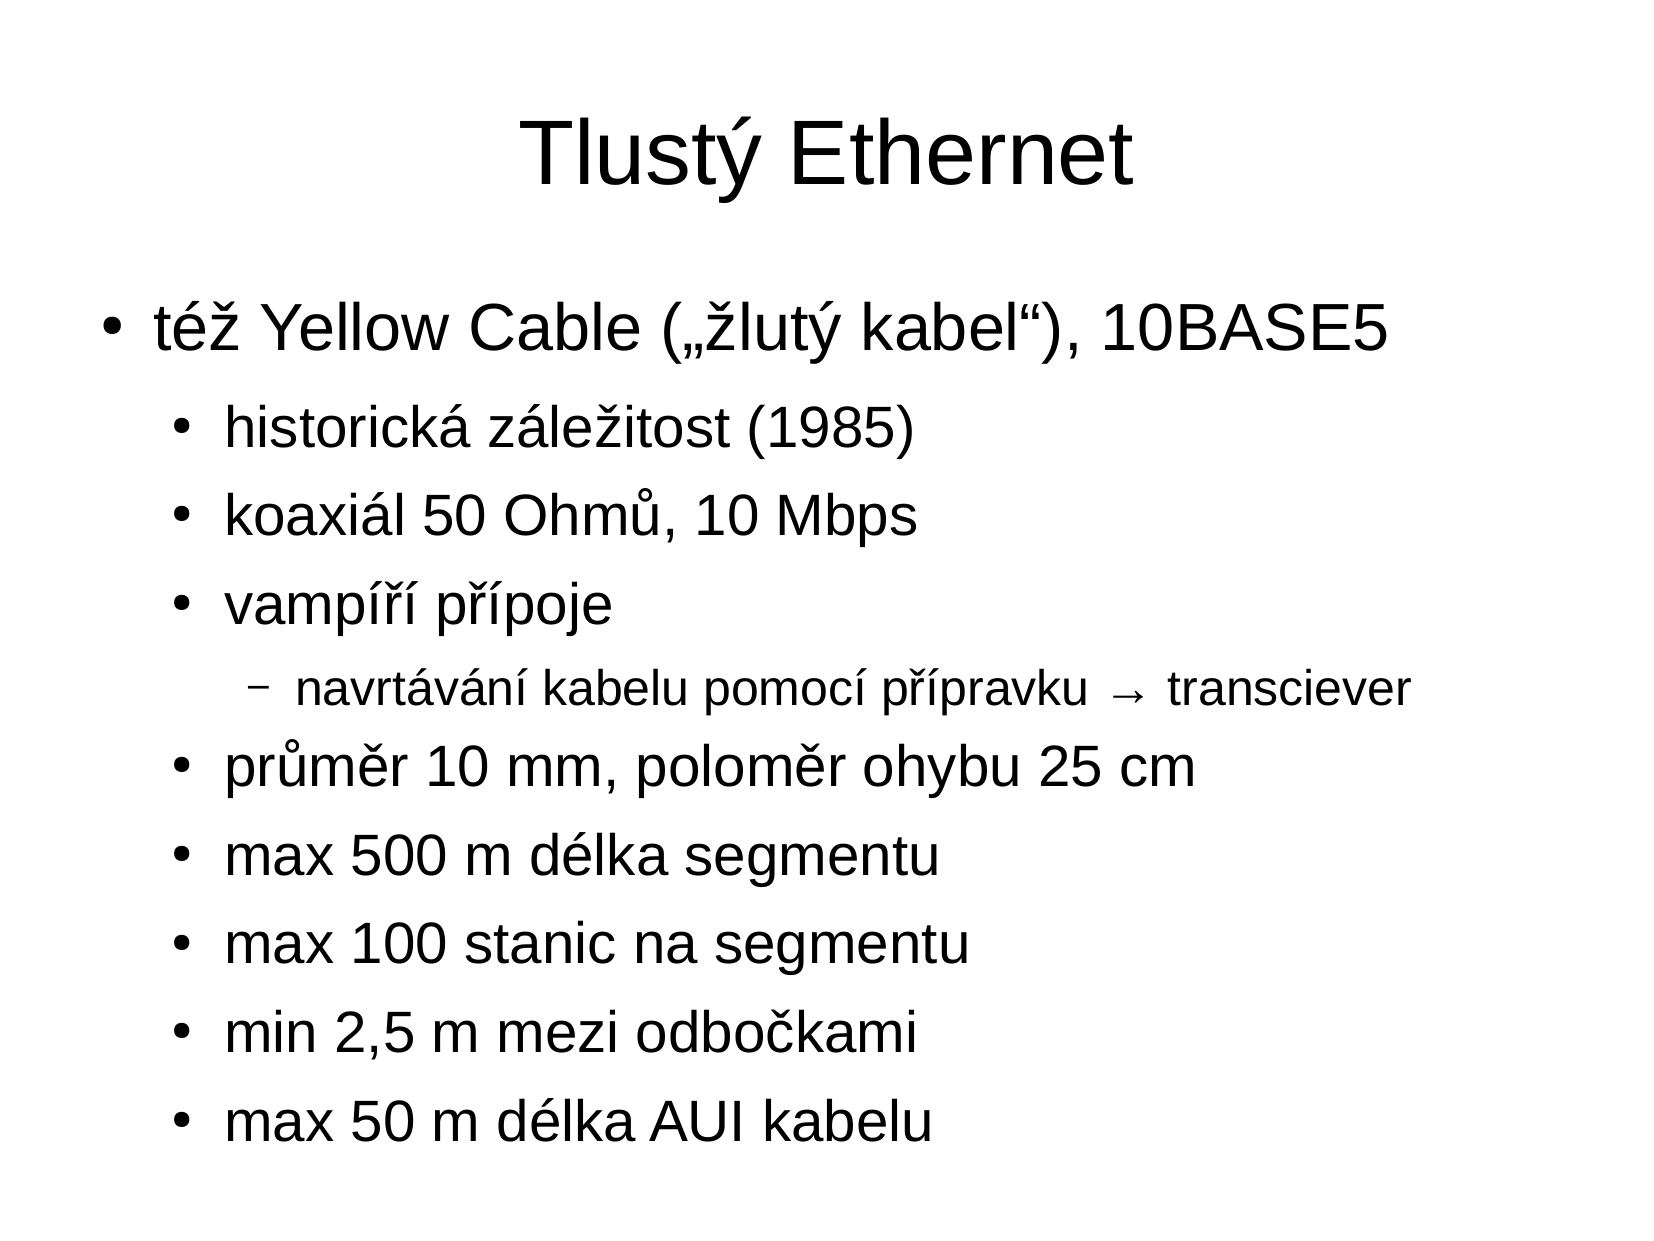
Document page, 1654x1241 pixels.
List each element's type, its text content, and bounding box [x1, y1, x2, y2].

title Tlustý Ethernet [82, 56, 1571, 250]
list též Yellow Cable („žlutý kabel“), 10BASE5 historická záležitost (1985) koaxiál 50 Ohmů, 10 Mbps vampíří přípoje navrtávání kabelu pomocí přípravku → transciever průměr 10 mm, poloměr ohybu 25 cm max 500 m délka segmentu max 100 stanic na segmentu min 2,5 m mezi odbočkami max 50 m délka AUI kabelu [82, 290, 1571, 1154]
